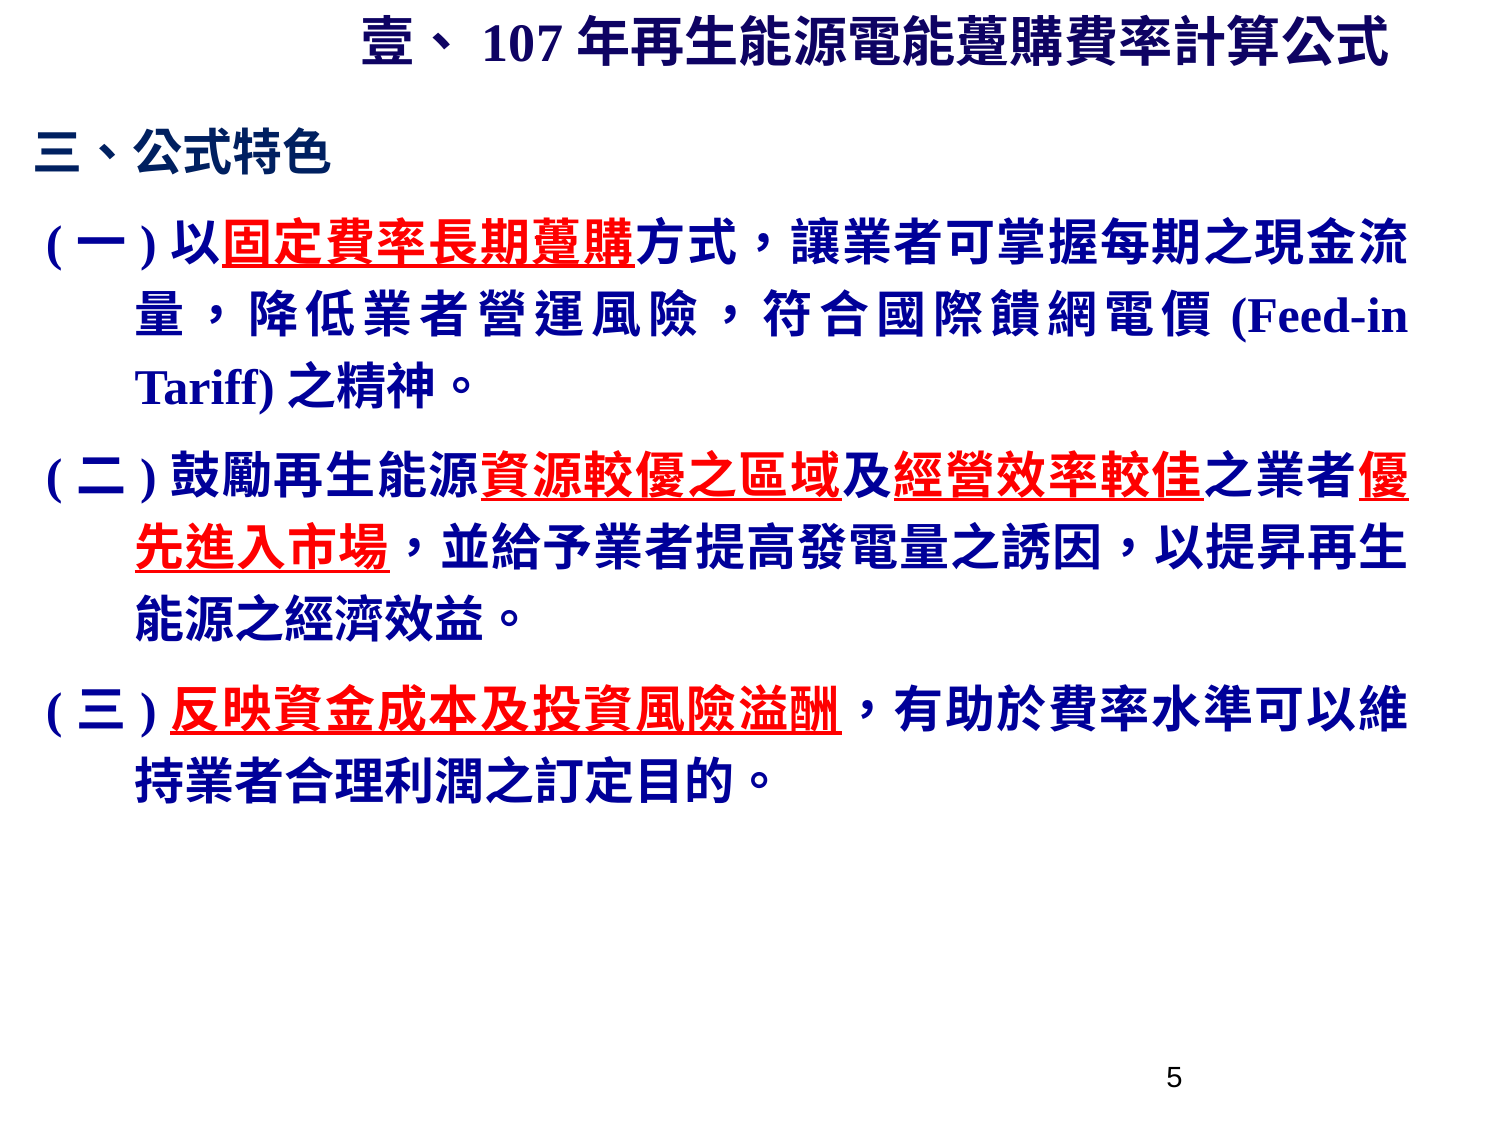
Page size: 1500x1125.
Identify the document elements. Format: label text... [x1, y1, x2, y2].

text_box 壹、107年再生能源電能躉購費率計算公式 [272, 0, 1478, 102]
text_box 三、公式特色 (一)以固定費率長期躉購方式，讓業者可掌握每期之現金流量，降低業者營運風險，符合國際饋網電價(Feed-in Tariff)之精神。 (二)鼓勵再生能源資源較優之區域及經營效率較佳之業者優先進入市場，並給予業者提高發電量之誘因，以提昇再生能源之經濟效益。 (三)反映資金成本及投資風險溢酬，有助於費率水準可以維持業者合理利潤之訂定目的。 [17, 113, 1424, 817]
text_box <編號> [1151, 1051, 1500, 1125]
